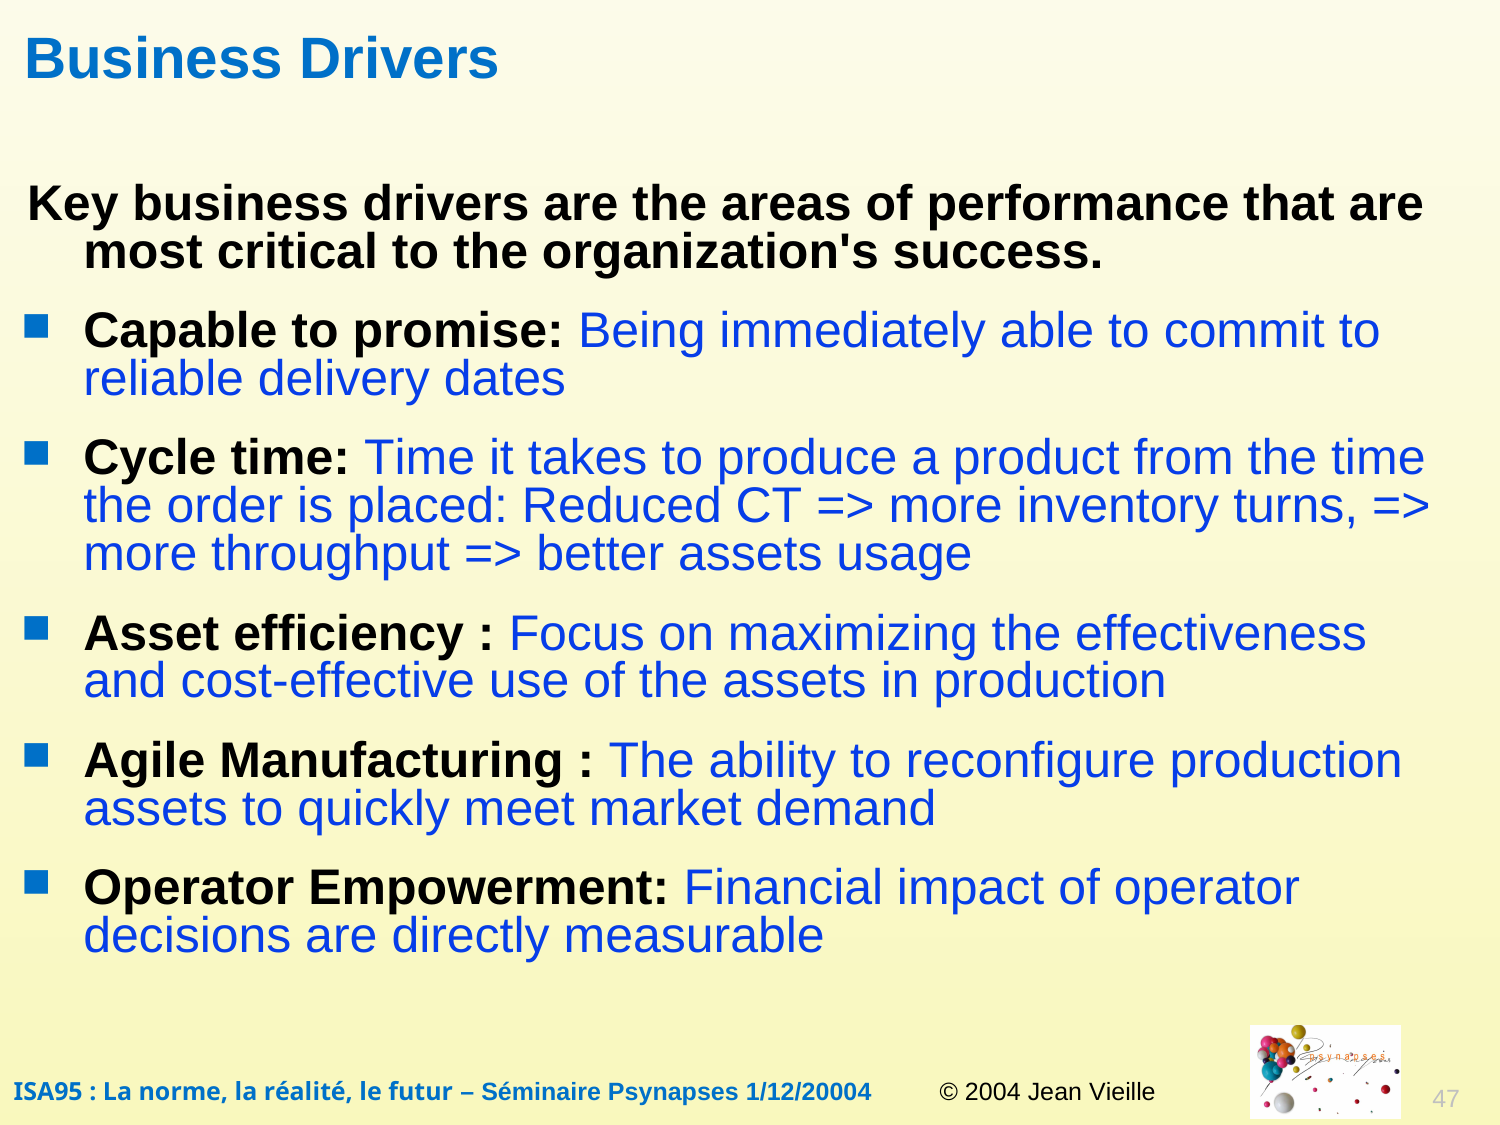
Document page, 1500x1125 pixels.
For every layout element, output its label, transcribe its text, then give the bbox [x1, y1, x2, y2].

list Key business drivers are the areas of performance that are most critical to the organization's success. Capable to promise: Being immediately able to commit to reliable delivery dates Cycle time: Time it takes to produce a product from the time the order is placed: Reduced CT => more inventory turns, => more throughput => better assets usage Asset efficiency : Focus on maximizing the effectiveness and cost-effective use of the assets in production Agile Manufacturing : The ability to reconfigure production assets to quickly meet market demand Operator Empowerment: Financial impact of operator decisions are directly measurable [12, 174, 1476, 1026]
picture [1250, 1026, 1401, 1119]
title Business Drivers [9, 12, 1476, 151]
